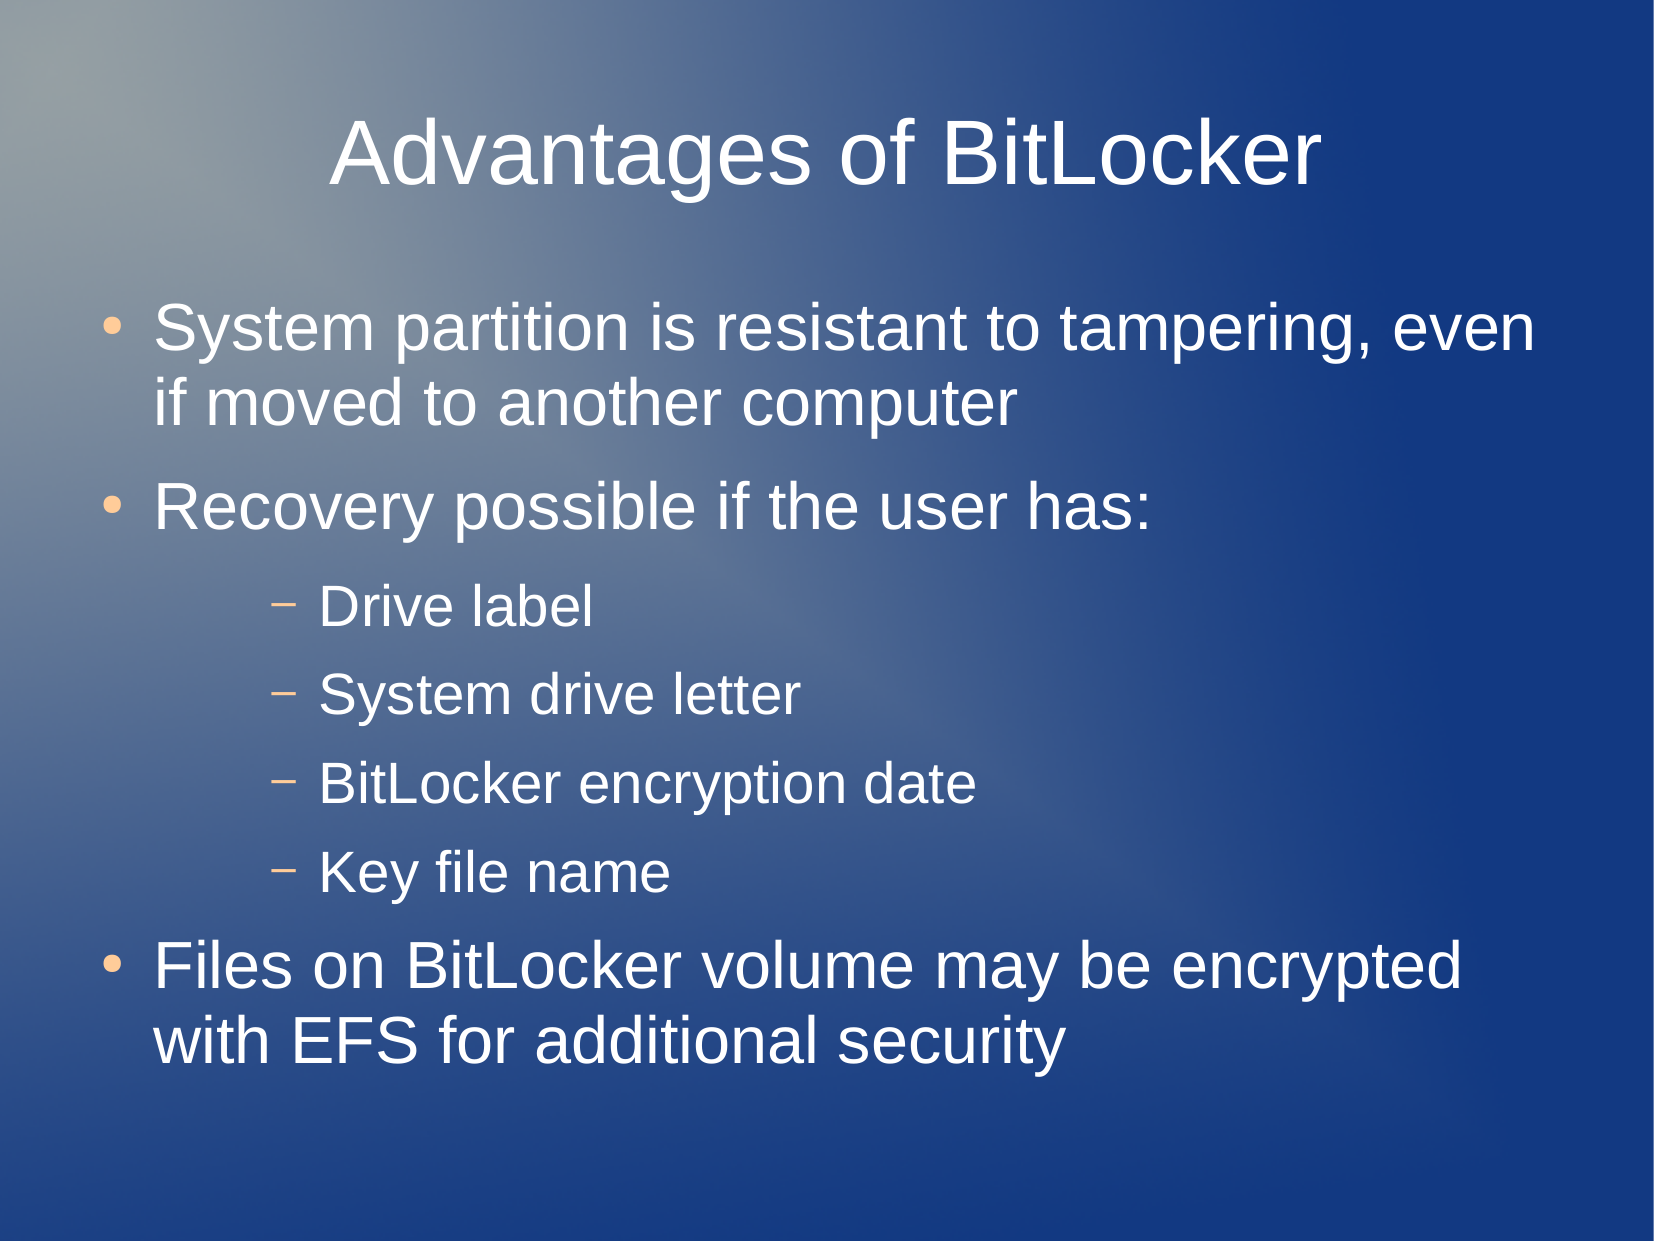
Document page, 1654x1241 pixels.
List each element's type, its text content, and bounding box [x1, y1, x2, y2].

picture [0, 0, 1654, 1241]
title Advantages of BitLocker [82, 49, 1571, 257]
list System partition is resistant to tampering, even if moved to another computer Recovery possible if the user has: Drive label System drive letter BitLocker encryption date Key file name Files on BitLocker volume may be encrypted with EFS for additional security [82, 290, 1571, 1109]
